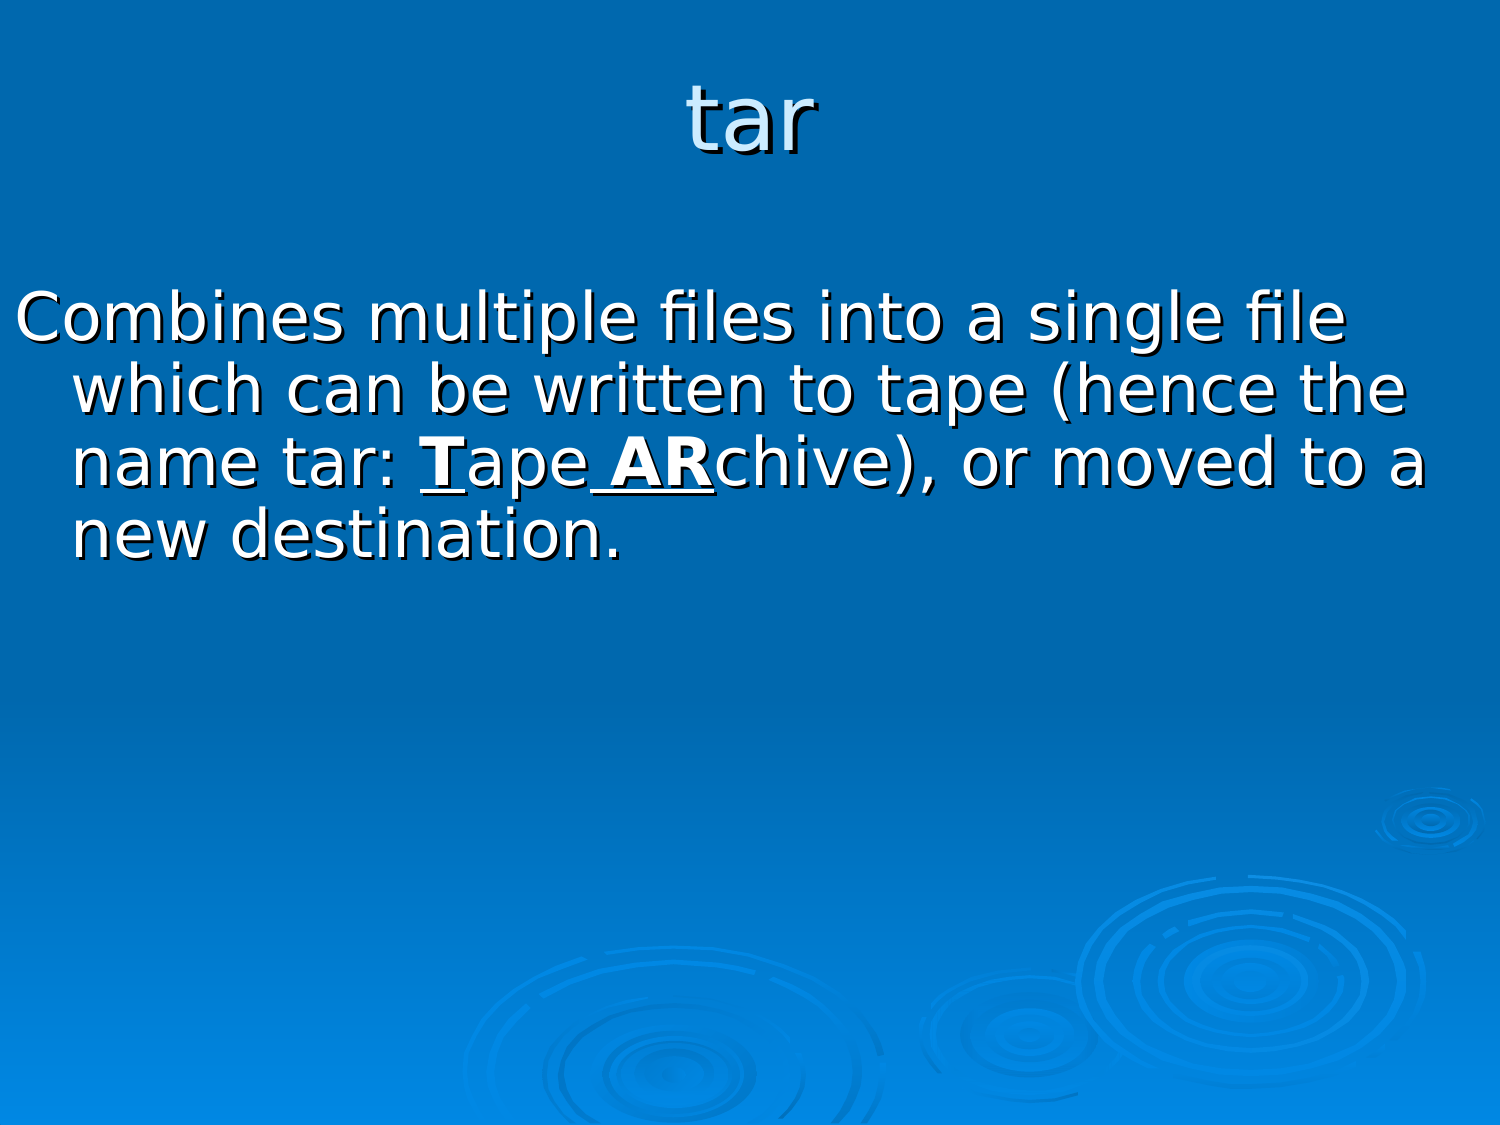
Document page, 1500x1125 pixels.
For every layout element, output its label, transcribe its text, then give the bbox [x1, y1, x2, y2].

list Combines multiple files into a single file which can be written to tape (hence the name tar: Tape ARchive), or moved to a new destination. [0, 275, 1500, 1076]
title tar [75, 45, 1426, 196]
